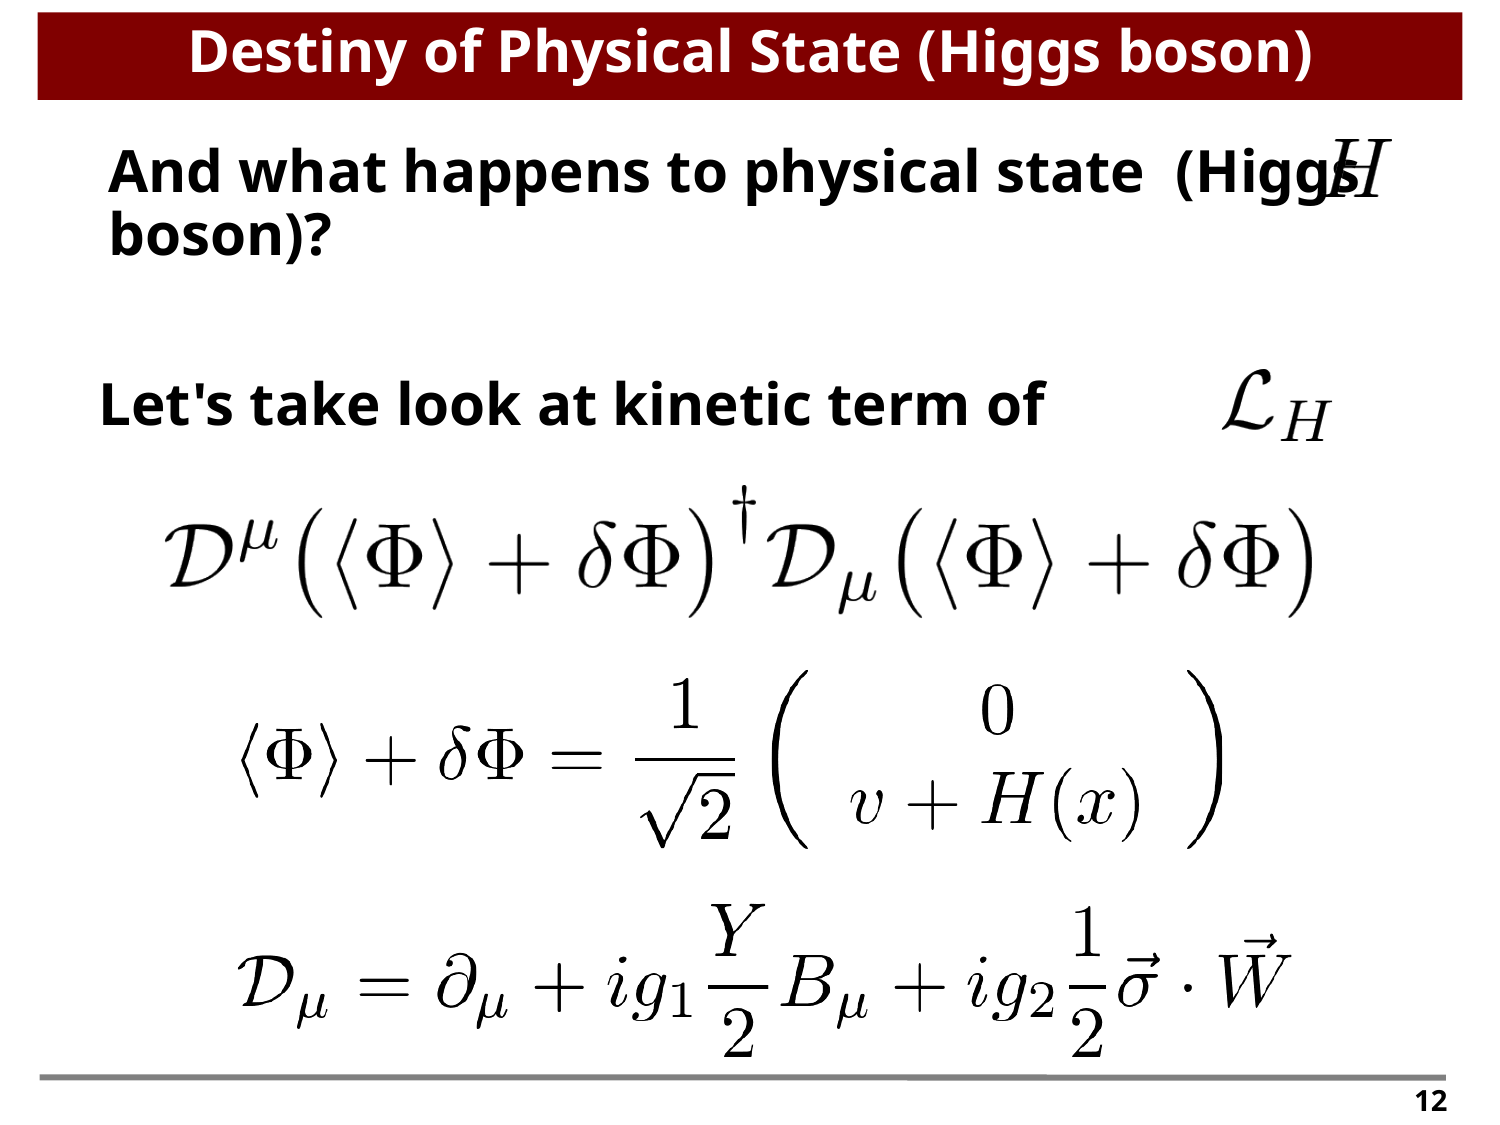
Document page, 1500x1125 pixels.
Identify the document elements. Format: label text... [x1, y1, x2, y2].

list And what happens to physical state (Higgs boson)? Let's take look at kinetic term of [37, 135, 1444, 878]
picture [237, 903, 1292, 1057]
picture [1321, 139, 1393, 197]
title Destiny of Physical State (Higgs boson) [45, 12, 1456, 96]
picture [164, 485, 1312, 619]
picture [1221, 369, 1333, 441]
picture [241, 669, 1223, 849]
